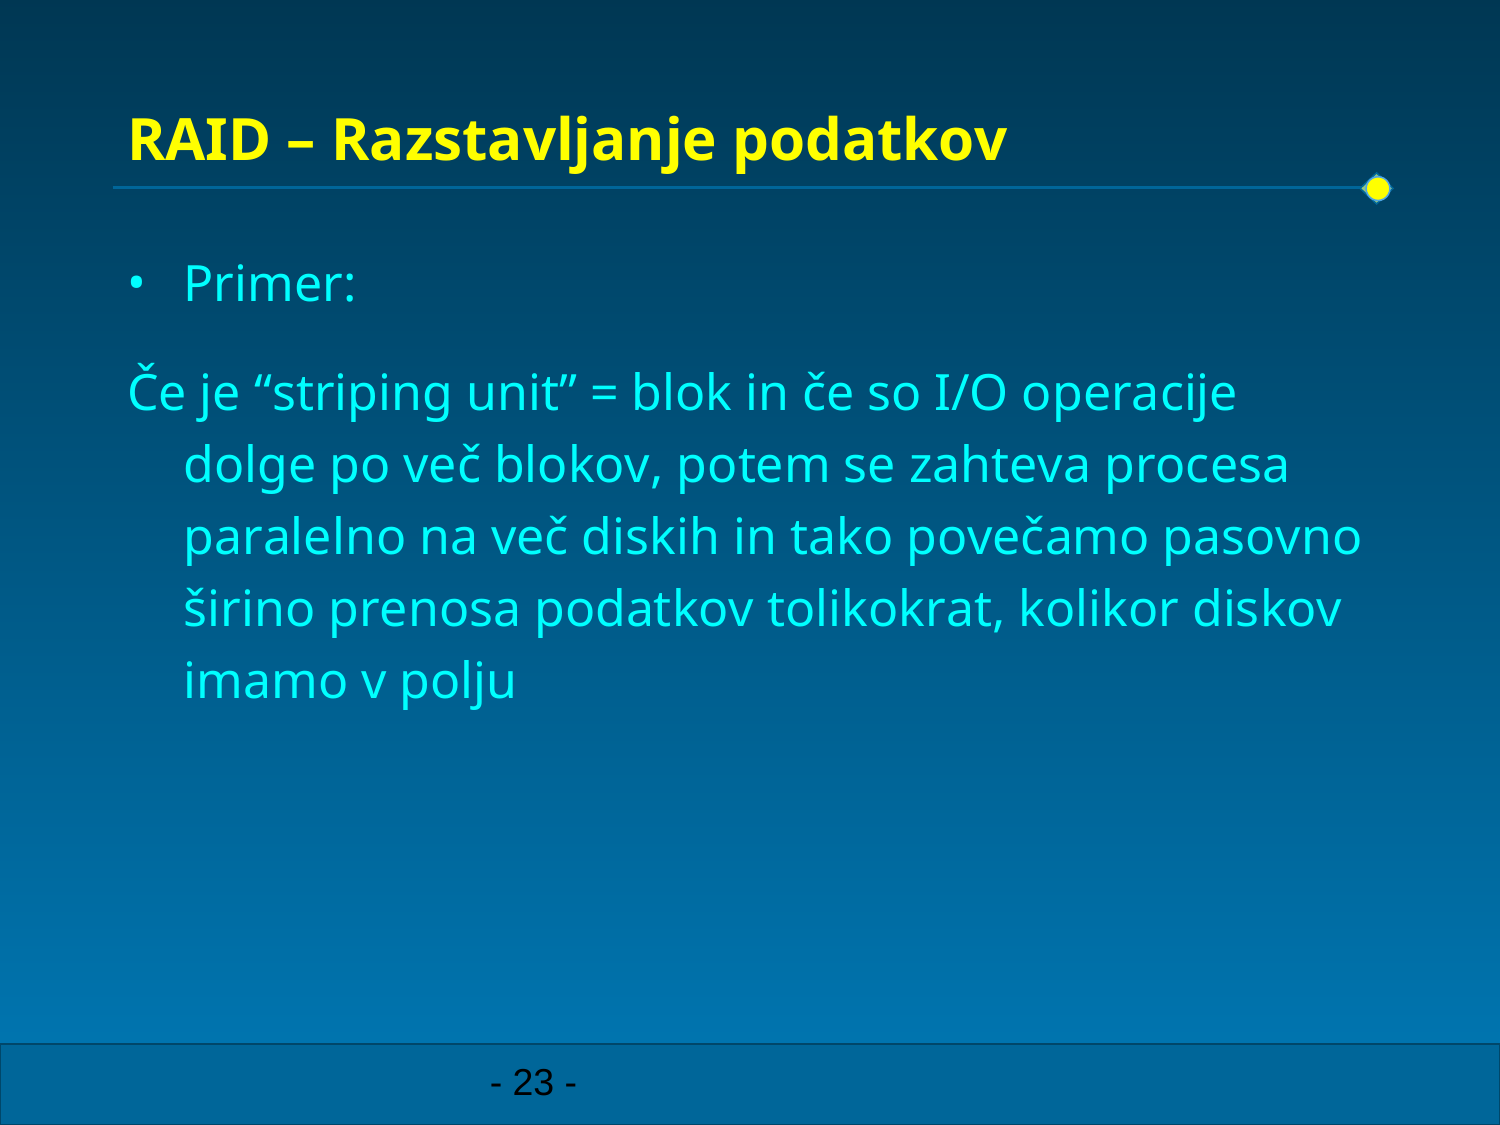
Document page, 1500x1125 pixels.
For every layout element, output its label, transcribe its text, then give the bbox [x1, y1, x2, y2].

title RAID – Razstavljanje podatkov [112, 94, 1388, 181]
list Primer: Če je “striping unit” = blok in če so I/O operacije dolge po več blokov, potem se zahteva procesa paralelno na več diskih in tako povečamo pasovno širino prenosa podatkov tolikokrat, kolikor diskov imamo v polju [112, 237, 1388, 963]
